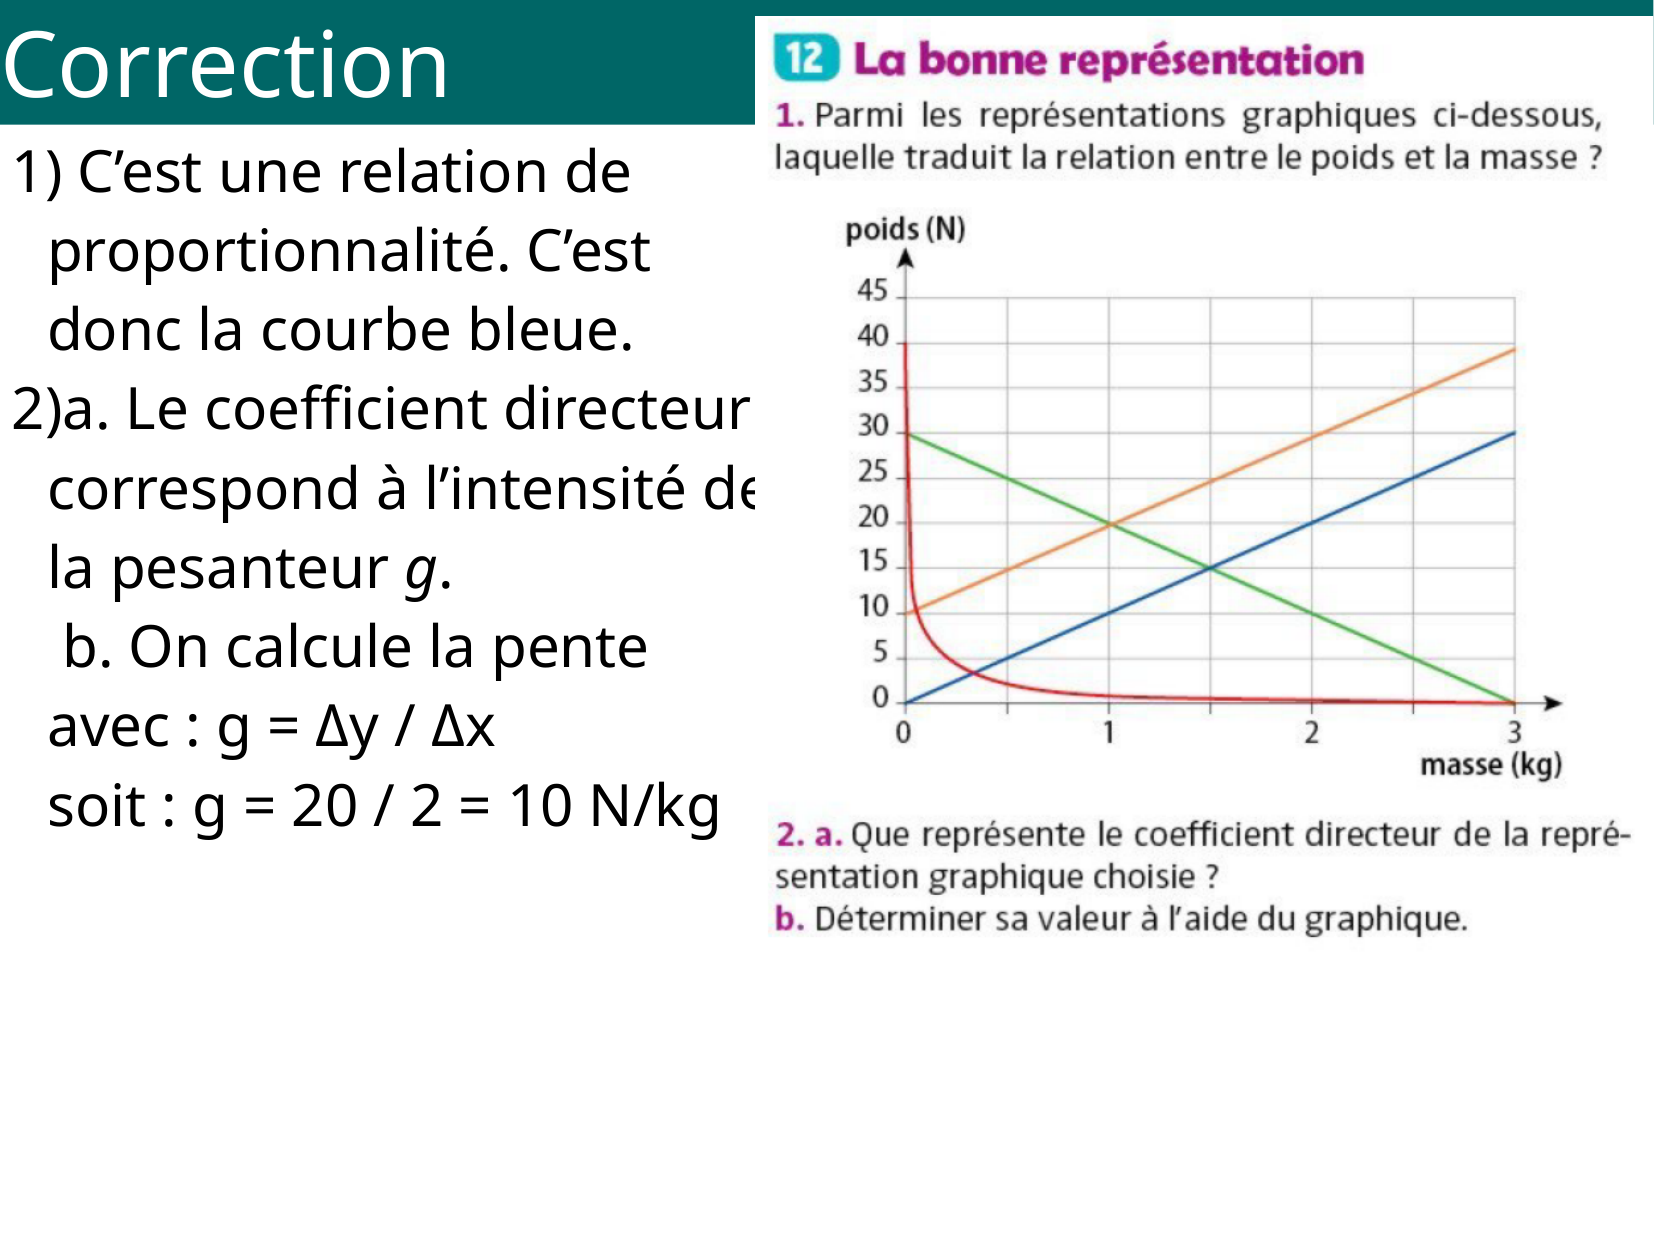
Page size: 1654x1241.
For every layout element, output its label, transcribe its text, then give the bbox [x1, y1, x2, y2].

subtitle C’est une relation de proportionnalité. C’est donc la courbe bleue. a. Le coefficient directeur correspond à l’intensité de la pesanteur g. b. On calcule la pente avec : g = Δy / Δx soit : g = 20 / 2 = 10 N/kg [11, 129, 1642, 1229]
picture [755, 16, 1654, 957]
title Correction [0, 4, 1654, 120]
